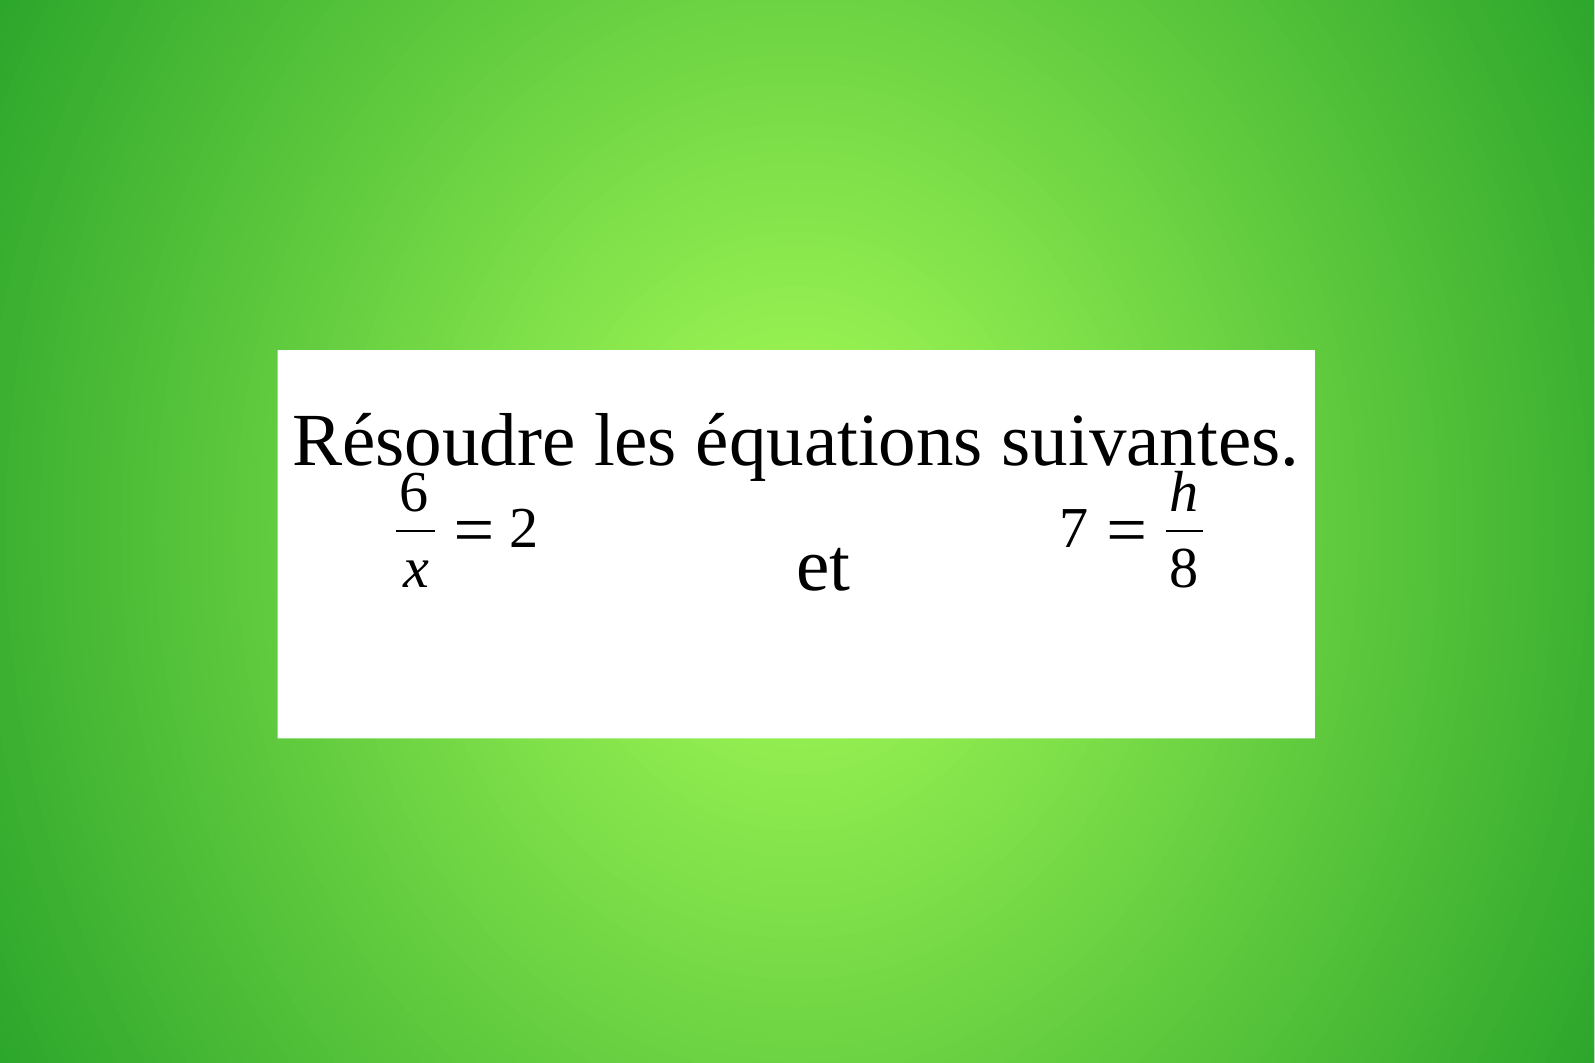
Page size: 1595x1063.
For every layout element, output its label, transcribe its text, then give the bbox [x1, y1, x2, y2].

picture [0, 0, 1595, 1063]
text_box Résoudre les équations suivantes. et [277, 350, 1315, 697]
chart [1045, 460, 1219, 602]
chart [377, 460, 554, 602]
